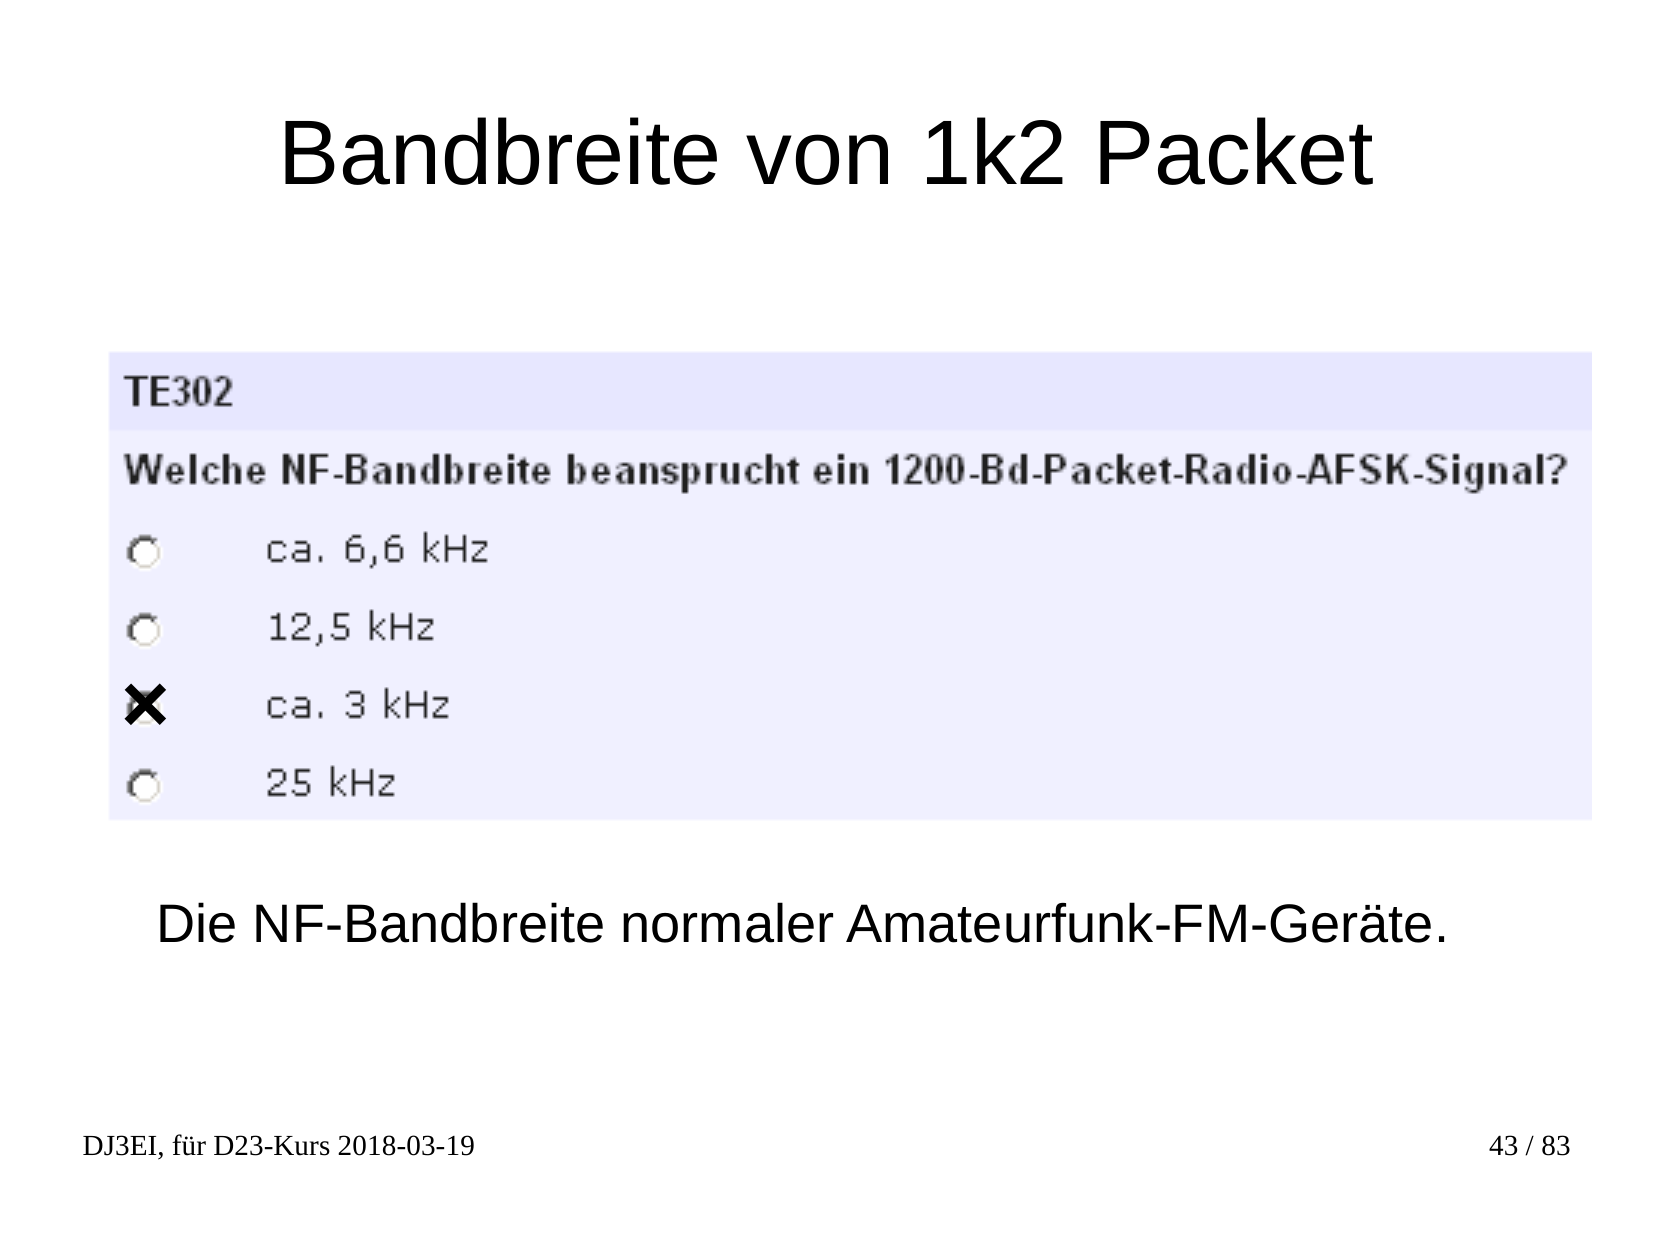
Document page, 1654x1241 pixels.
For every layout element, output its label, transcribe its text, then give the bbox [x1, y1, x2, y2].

text_box × [106, 649, 168, 758]
picture [92, 332, 1592, 851]
text_box Die NF-Bandbreite normaler Amateurfunk-FM-Geräte. [141, 885, 1466, 962]
title Bandbreite von 1k2 Packet [82, 49, 1571, 257]
